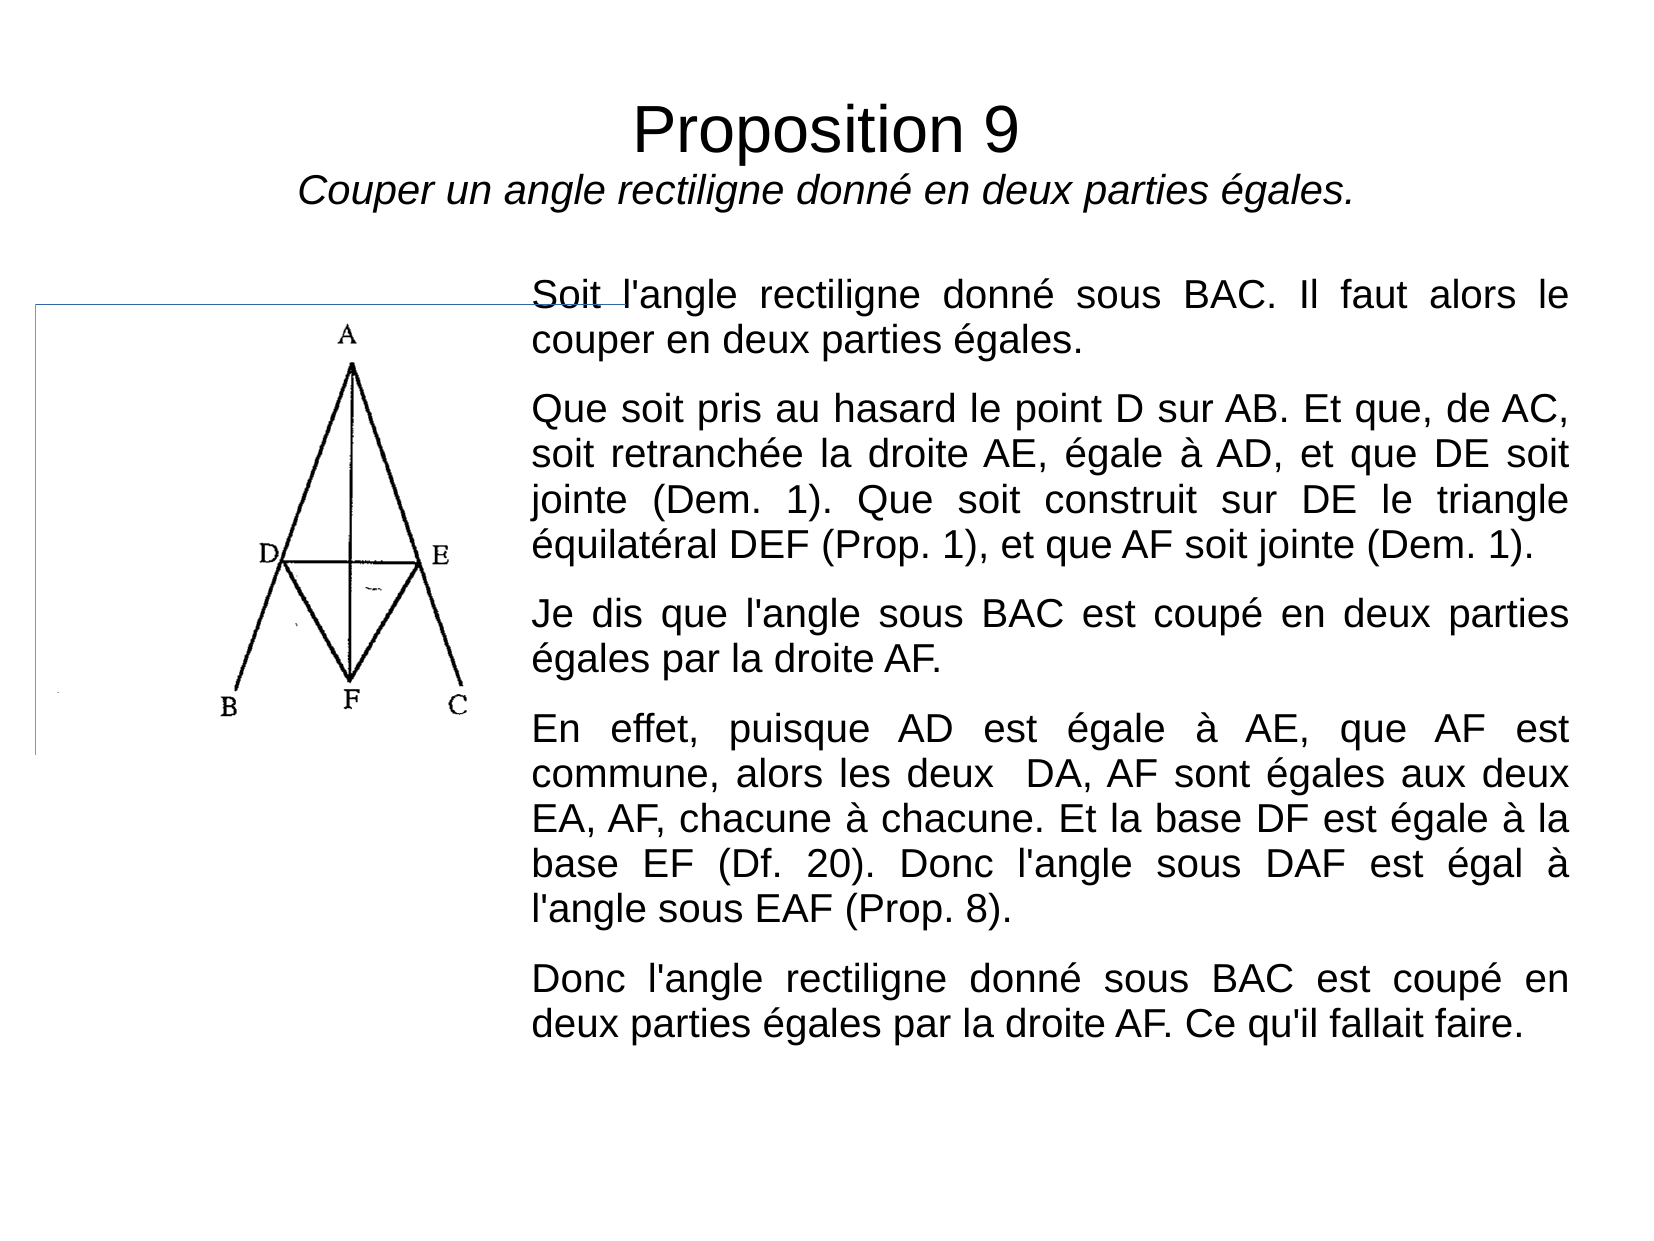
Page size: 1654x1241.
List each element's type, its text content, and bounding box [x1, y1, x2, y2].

picture [35, 304, 626, 755]
list Soit l'angle rectiligne donné sous BAC. Il faut alors le couper en deux parties égales. Que soit pris au hasard le point D sur AB. Et que, de AC, soit retranchée la droite AE, égale à AD, et que DE soit jointe (Dem. 1). Que soit construit sur DE le triangle équilatéral DEF (Prop. 1), et que AF soit jointe (Dem. 1). Je dis que l'angle sous BAC est coupé en deux parties égales par la droite AF. En effet, puisque AD est égale à AE, que AF est commune, alors les deux DA, AF sont égales aux deux EA, AF, chacune à chacune. Et la base DF est égale à la base EF (Df. 20). Donc l'angle sous DAF est égal à l'angle sous EAF (Prop. 8). Donc l'angle rectiligne donné sous BAC est coupé en deux parties égales par la droite AF. Ce qu'il fallait faire. [531, 271, 1572, 1052]
title Proposition 9 Couper un angle rectiligne donné en deux parties égales. [82, 49, 1571, 257]
